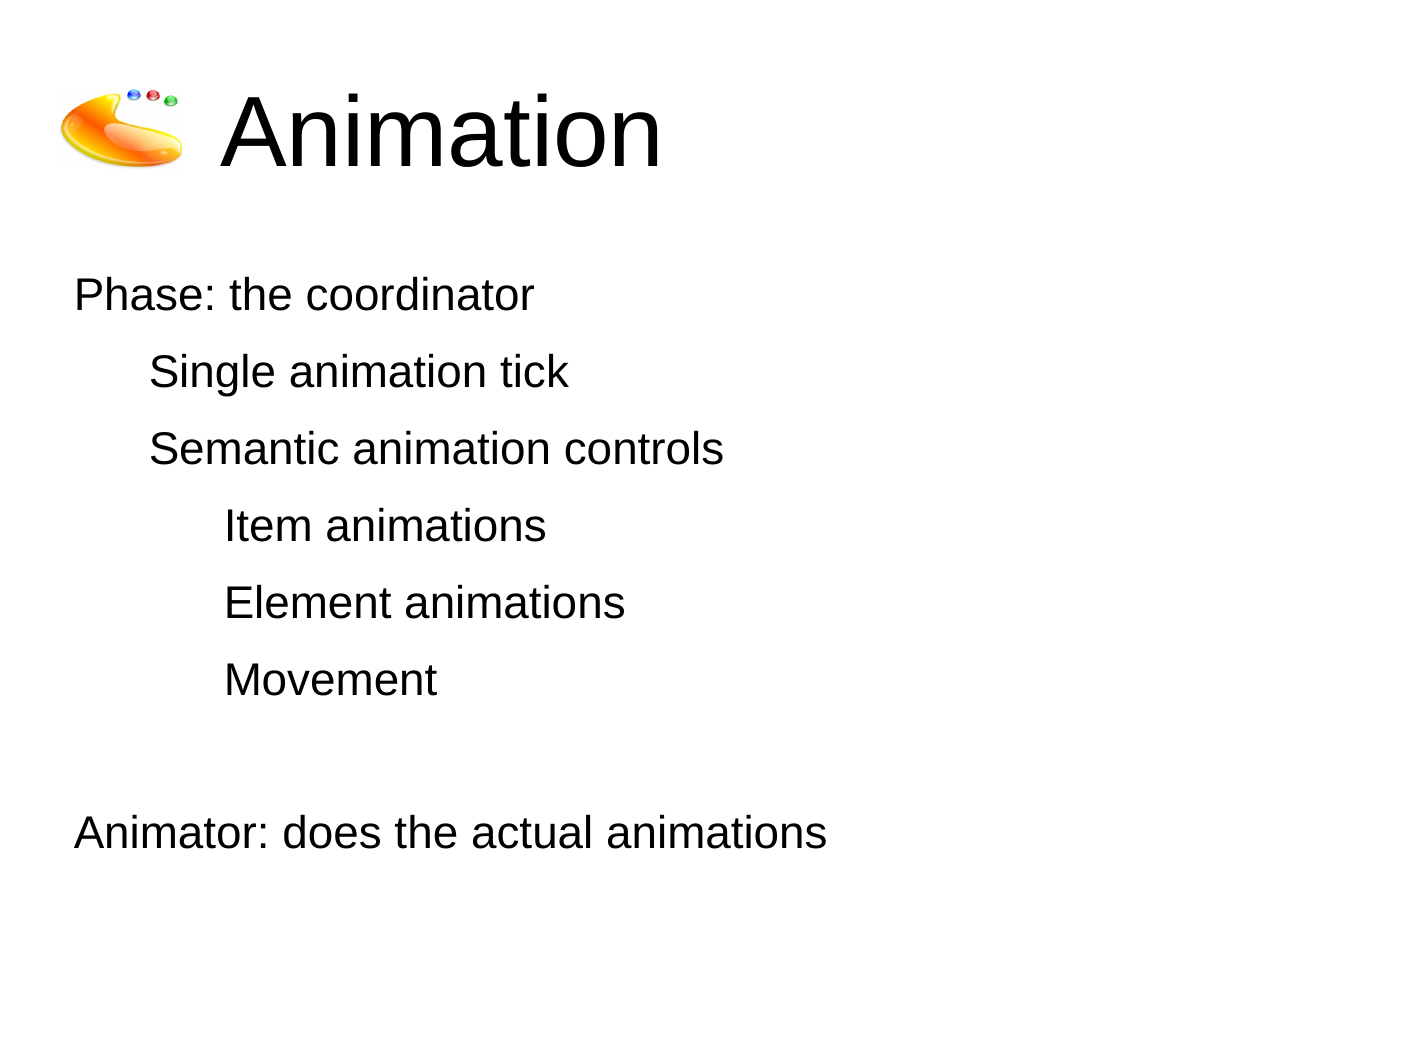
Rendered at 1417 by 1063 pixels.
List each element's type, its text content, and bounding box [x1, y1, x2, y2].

picture [60, 89, 183, 170]
text_box Phase: the coordinator Single animation tick Semantic animation controls Item animations Element animations Movement Animator: does the actual animations [59, 236, 1417, 1063]
text_box Animation [205, 68, 1358, 188]
